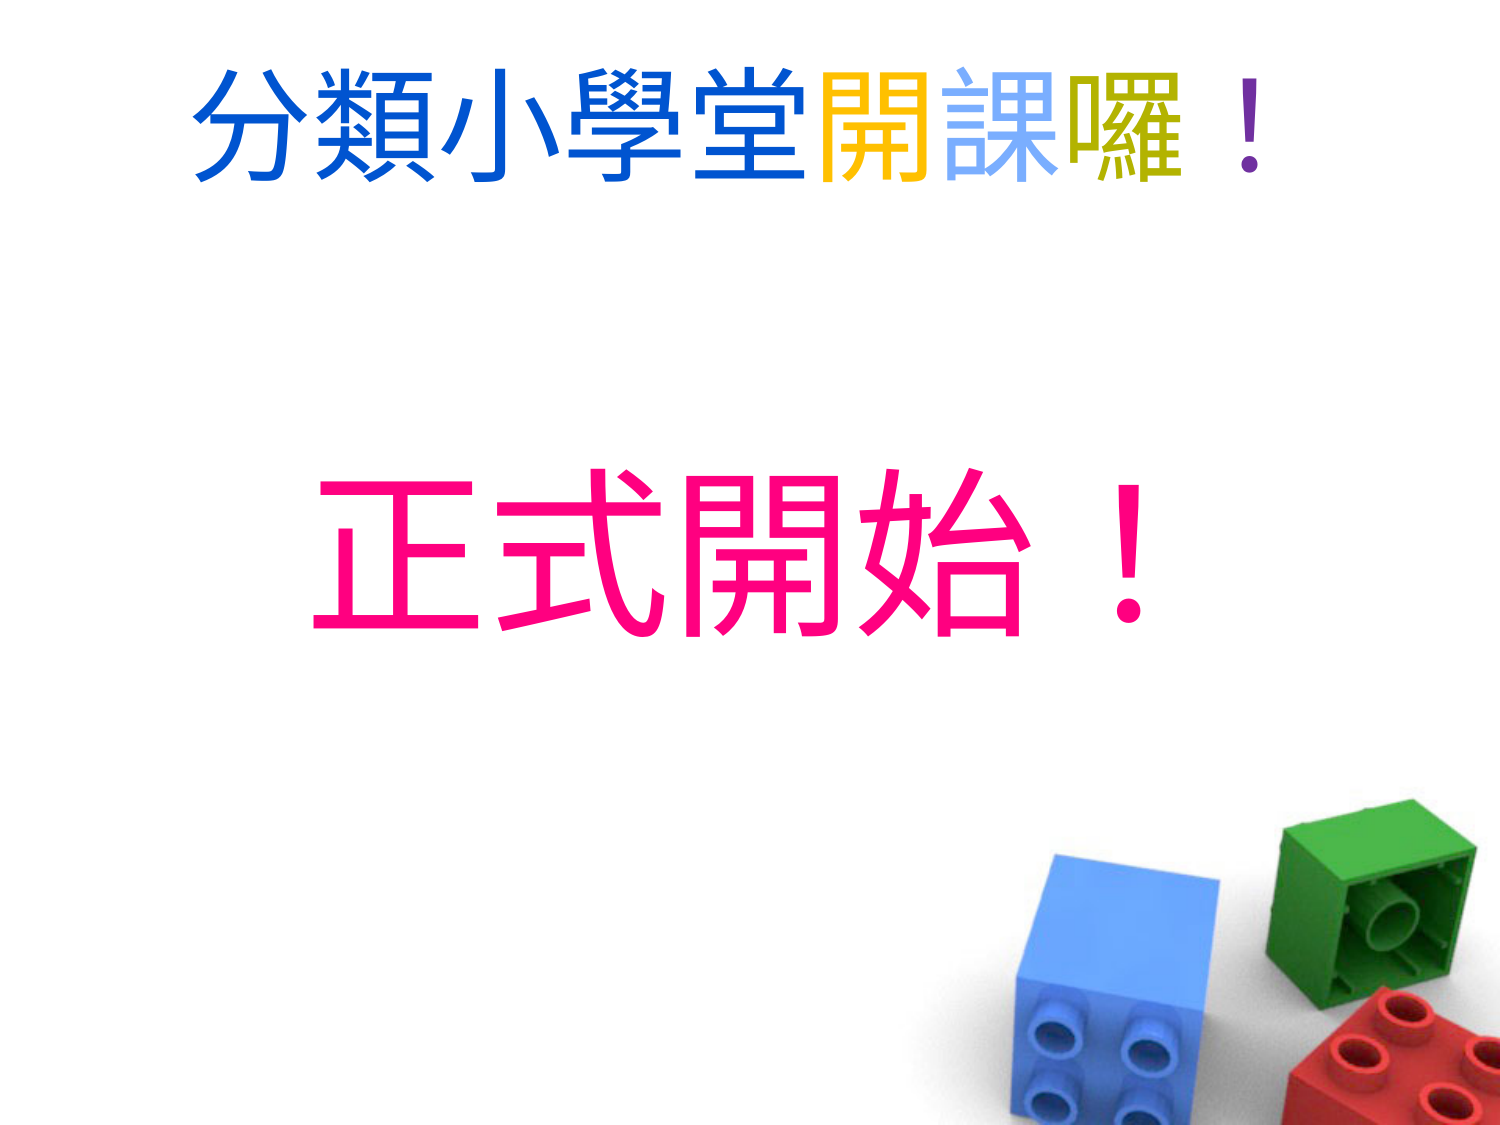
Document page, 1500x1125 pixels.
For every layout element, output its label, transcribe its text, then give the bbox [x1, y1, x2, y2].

text_box 正式開始！ [289, 431, 1270, 667]
title 分類小學堂開課囉！ [112, 28, 1388, 217]
picture [249, 187, 1500, 1125]
